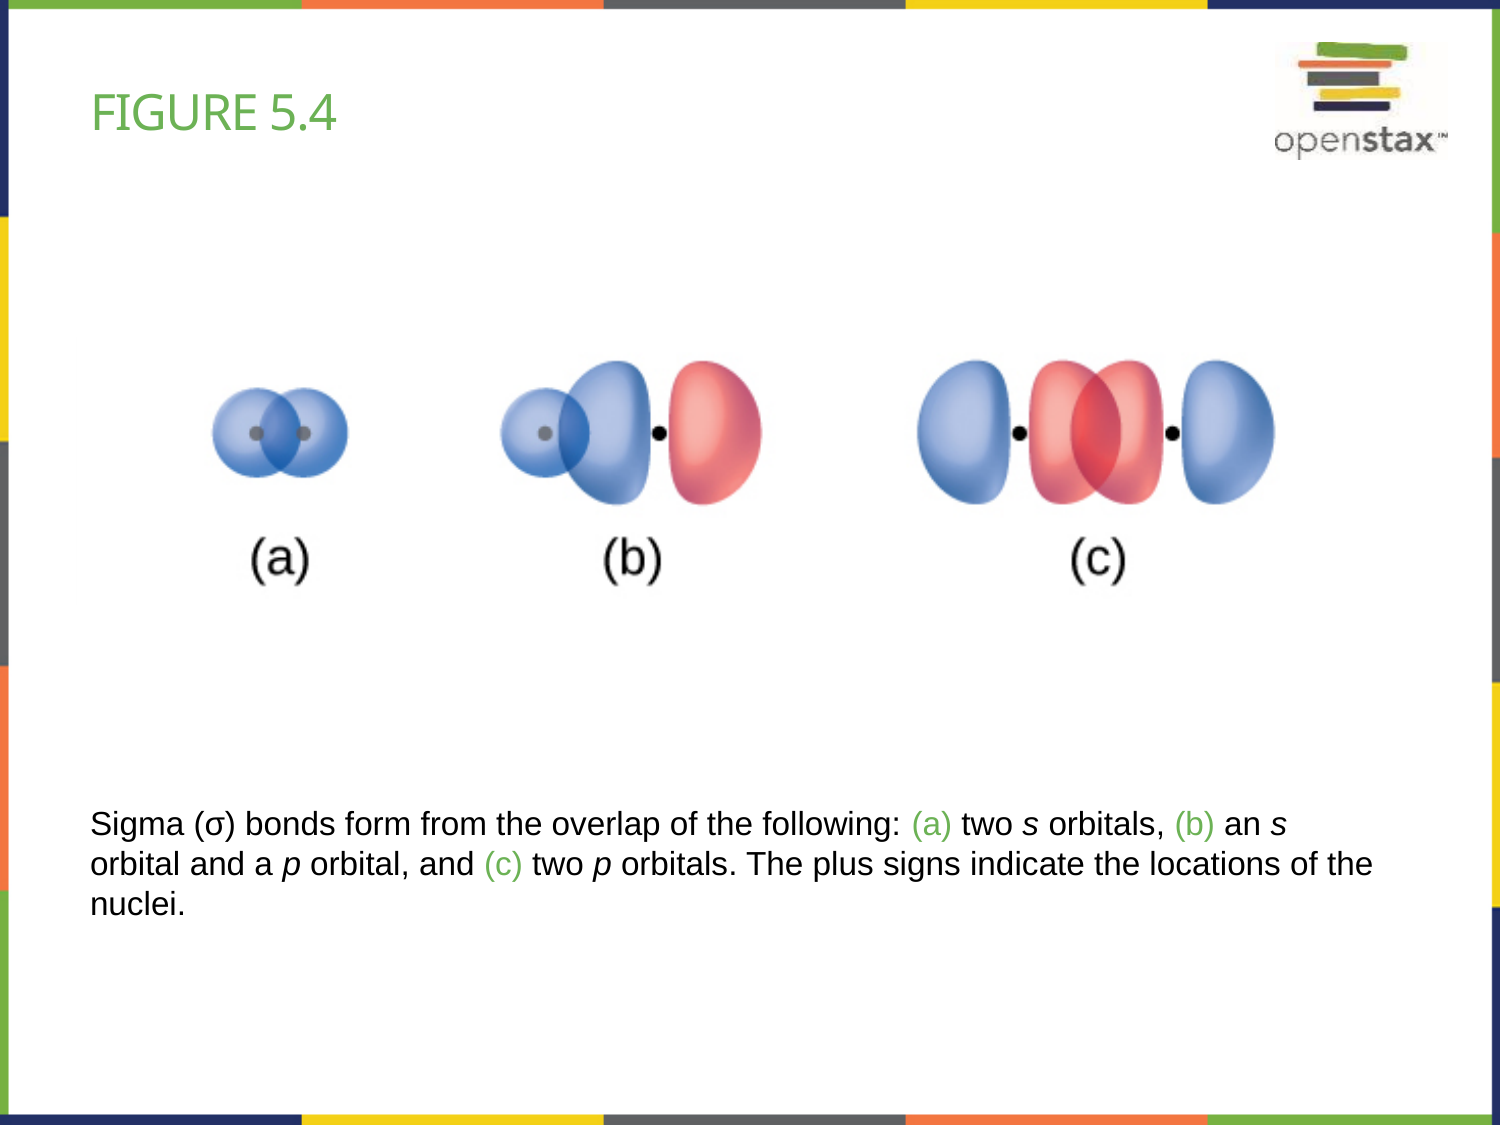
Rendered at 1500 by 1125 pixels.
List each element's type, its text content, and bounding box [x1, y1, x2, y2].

title Figure 5.4 [75, 39, 1398, 148]
list Sigma (σ) bonds form from the overlap of the following: (a) two s orbitals, (b) an s orbital and a p orbital, and (c) two p orbitals. The plus signs indicate the locations of the nuclei. [75, 794, 1398, 986]
picture [0, 0, 1500, 1125]
